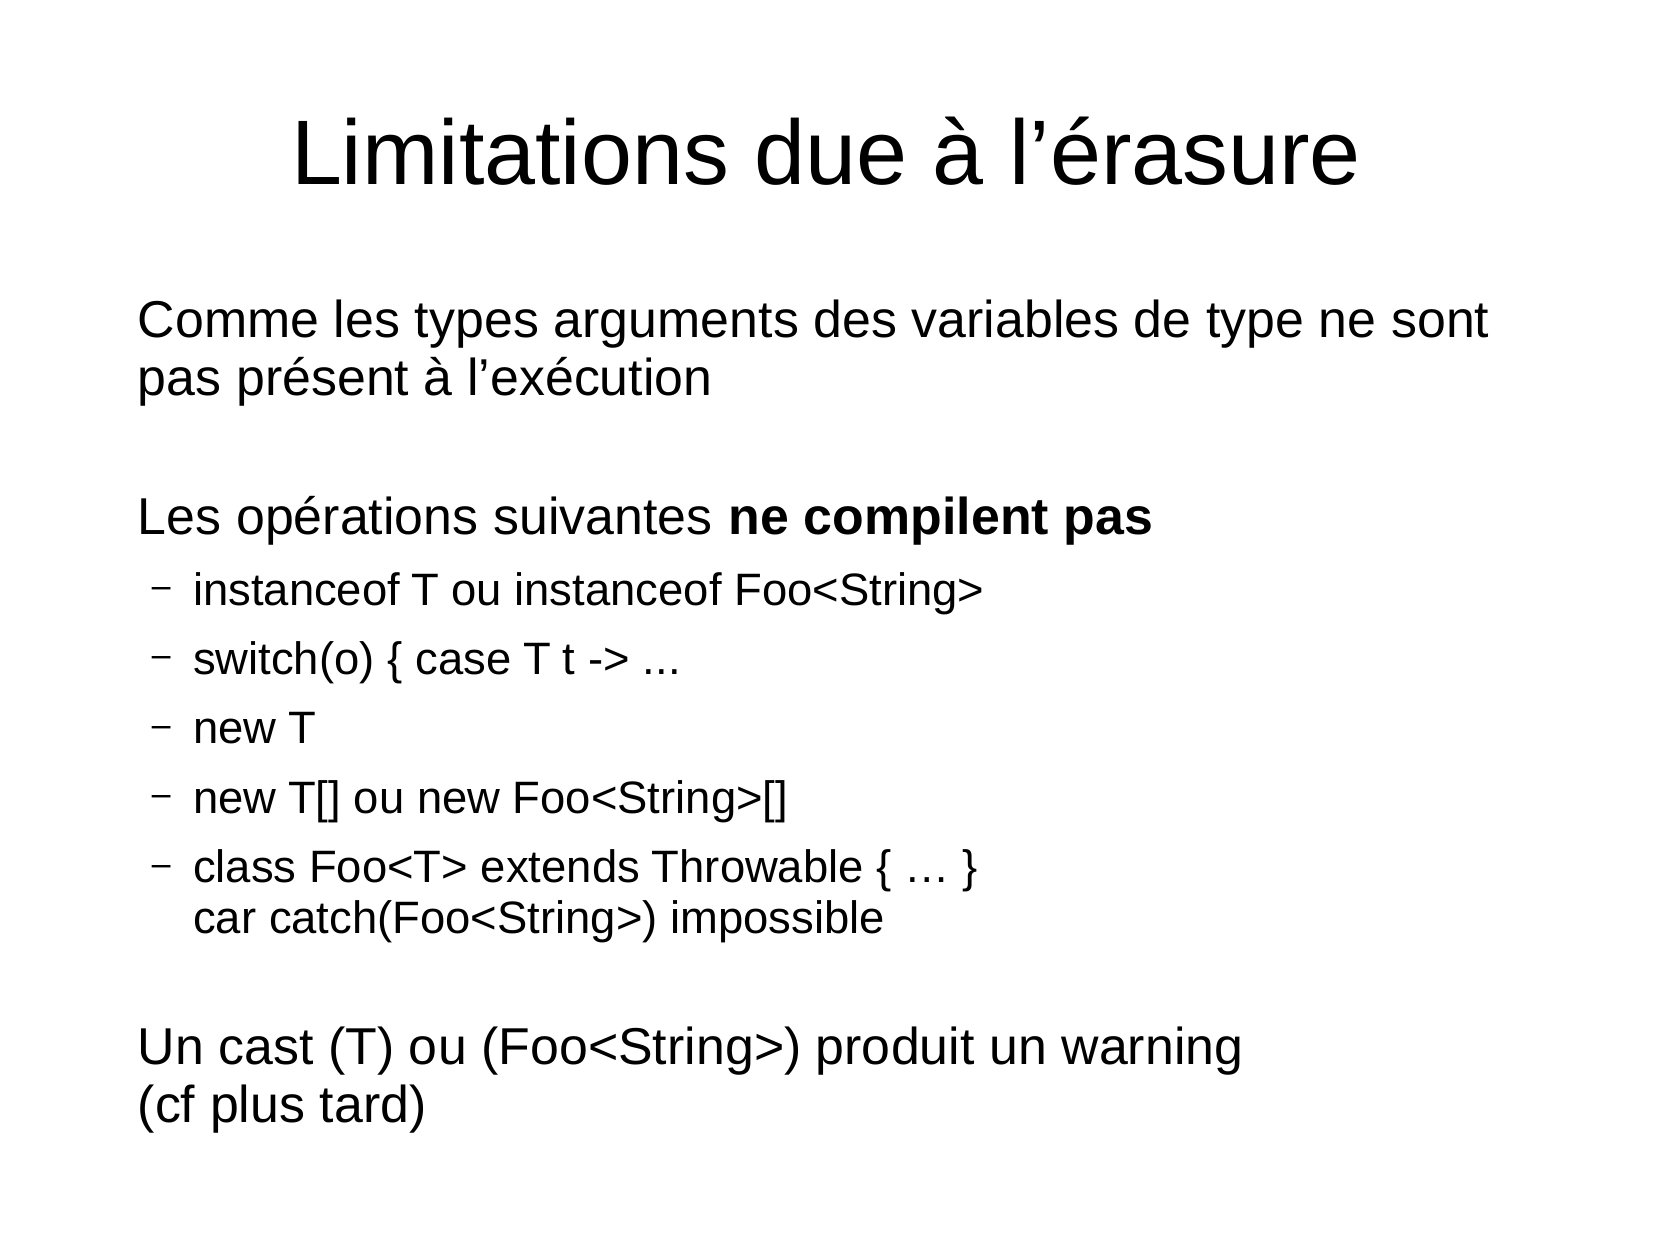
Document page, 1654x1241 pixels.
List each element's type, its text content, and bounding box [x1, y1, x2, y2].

list Comme les types arguments des variables de type ne sont pas présent à l’exécution Les opérations suivantes ne compilent pas instanceof T ou instanceof Foo<String> switch(o) { case T t -> ... new T new T[] ou new Foo<String>[] class Foo<T> extends Throwable { … } car catch(Foo<String>) impossible Un cast (T) ou (Foo<String>) produit un warning (cf plus tard) [82, 290, 1571, 1141]
title Limitations due à l’érasure [82, 49, 1571, 257]
